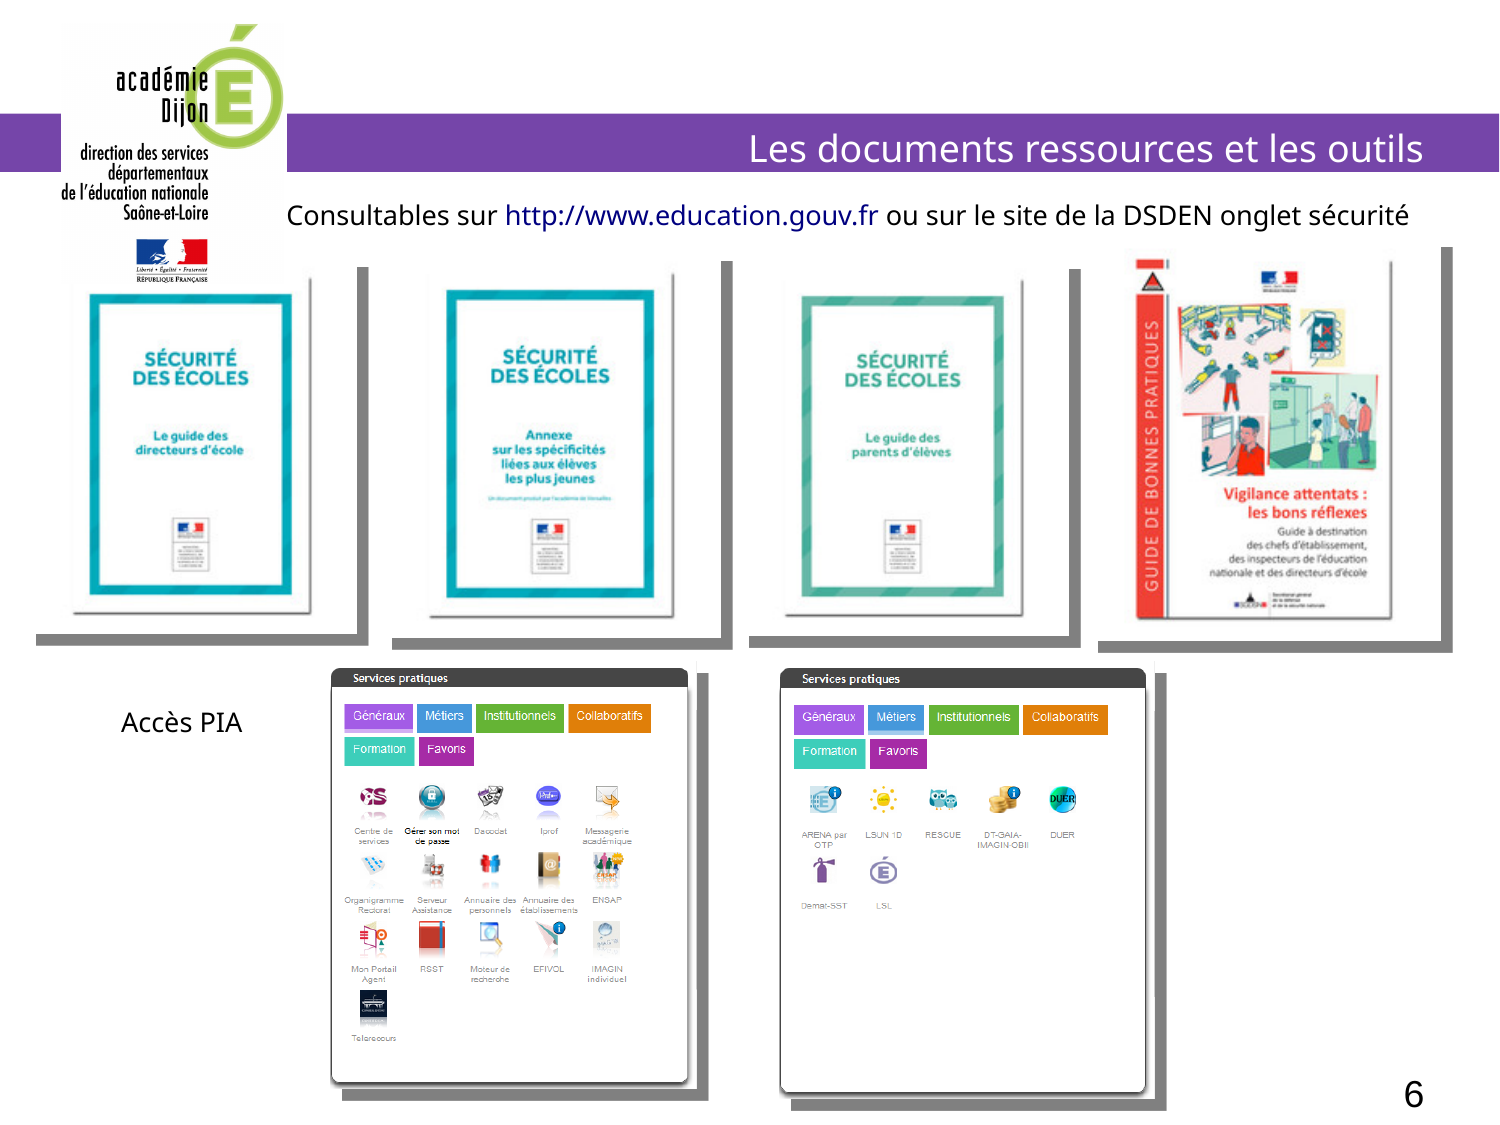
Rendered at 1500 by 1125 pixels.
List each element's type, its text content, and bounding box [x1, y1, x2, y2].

text_box <numéro> [1388, 1062, 1488, 1120]
text_box Accès PIA [106, 696, 272, 750]
text_box Les documents ressources et les outils [472, 118, 1440, 175]
picture [380, 331, 721, 638]
text_box Consultables sur http://www.education.gouv.fr ou sur le site de la DSDEN onglet sécurité [271, 188, 1453, 331]
picture [1086, 331, 1441, 641]
picture [737, 331, 1069, 636]
picture [330, 661, 697, 1089]
picture [779, 661, 1155, 1099]
picture [25, 23, 357, 634]
